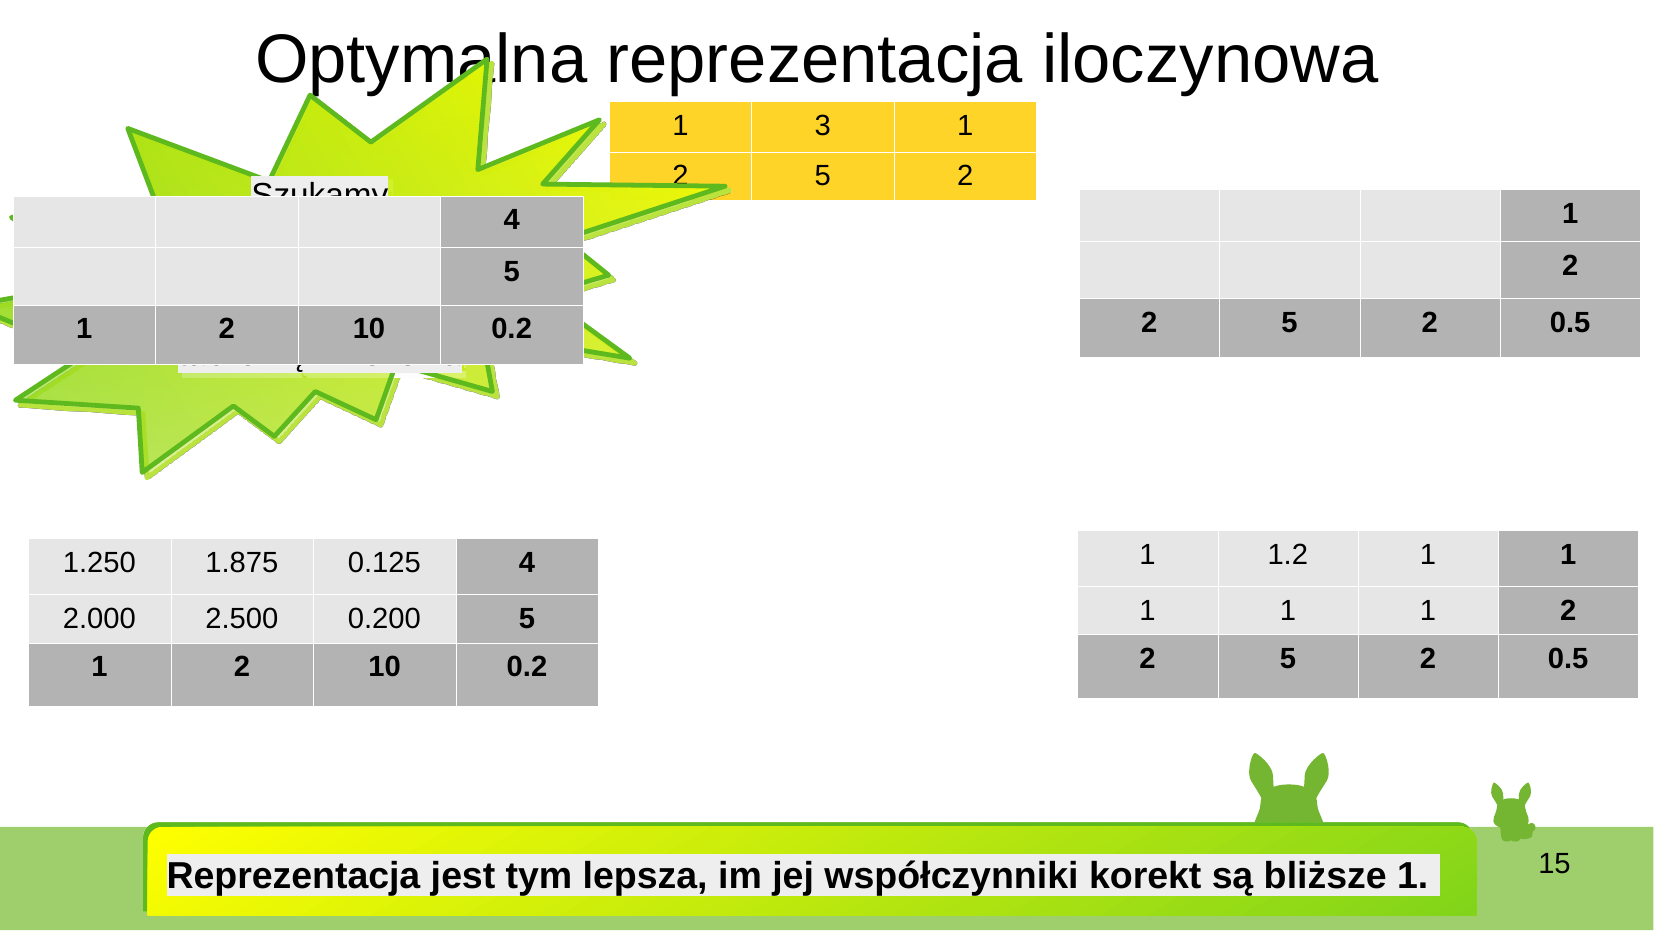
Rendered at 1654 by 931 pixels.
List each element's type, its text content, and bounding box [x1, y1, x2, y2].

table_cell 0.5 [1499, 635, 1638, 698]
table_cell 5 [441, 248, 583, 305]
table_header [1220, 190, 1360, 241]
text_box Szukamy reprezentacji, która najbardziej przypomina tabliczkę mnożenia [15, 365, 393, 473]
table_cell 2 [610, 153, 751, 200]
table_header 4 [457, 539, 598, 594]
table_cell 2 [1361, 299, 1500, 357]
table_header 1.875 [172, 539, 313, 594]
table_header [14, 197, 155, 247]
table_header 0.125 [314, 539, 456, 594]
table_header 1.250 [29, 539, 171, 594]
table_cell 2 [172, 644, 313, 706]
table_cell 2 [1078, 635, 1218, 698]
table_cell 5 [1219, 635, 1358, 698]
table_cell 1 [1359, 587, 1498, 634]
table_cell 1 [29, 644, 171, 706]
table_cell 2 [1359, 635, 1498, 698]
table_cell [1220, 242, 1360, 298]
table_cell [1361, 242, 1500, 298]
table_cell 0.5 [1501, 299, 1640, 357]
table_cell 2.500 [172, 595, 313, 643]
table_cell 10 [314, 644, 456, 706]
table_cell 1 [1078, 587, 1218, 634]
table_header [299, 197, 440, 247]
table_header [1361, 190, 1500, 241]
table_cell 5 [1220, 299, 1360, 357]
table_header 1 [1499, 531, 1638, 586]
table_header 1 [610, 102, 751, 152]
table_header 1 [895, 102, 1036, 152]
table_cell 2 [156, 306, 298, 364]
table_header 1.2 [1219, 531, 1358, 586]
table_cell 5 [752, 153, 894, 200]
text_box Szukamy reprezentacji, która najbardziej przypomina tabliczkę mnożenia [127, 128, 256, 196]
table_cell 0.200 [314, 595, 456, 643]
table_cell 1 [14, 306, 155, 364]
table_cell [156, 248, 298, 305]
table_cell 2 [895, 153, 1036, 200]
table_cell [14, 248, 155, 305]
table_cell 2.000 [29, 595, 171, 643]
text_box Szukamy reprezentacji, która najbardziej przypomina tabliczkę mnożenia [271, 59, 726, 233]
table_cell 2 [1080, 299, 1219, 357]
text_box Szukamy reprezentacji, która najbardziej przypomina tabliczkę mnożenia [584, 324, 630, 359]
table_header [156, 197, 298, 247]
table_cell [299, 248, 440, 305]
table_header 1 [1501, 190, 1640, 241]
table_cell 0.2 [457, 644, 598, 706]
table_header [1080, 190, 1219, 241]
table_header 4 [441, 197, 583, 247]
text_box Reprezentacja jest tym lepsza, im jej współczynniki korekt są bliższe 1. [147, 826, 1477, 916]
table_header 1 [1078, 531, 1218, 586]
table_cell 5 [457, 595, 598, 643]
table_header 3 [752, 102, 894, 152]
table_cell [1080, 242, 1219, 298]
table_cell 0.2 [441, 306, 583, 364]
table_cell 1 [1219, 587, 1358, 634]
table_cell 2 [1501, 242, 1640, 298]
title Optymalna reprezentacja iloczynowa [88, 20, 1565, 98]
table_cell 2 [1499, 587, 1638, 634]
table_header 1 [1359, 531, 1498, 586]
text_box Szukamy reprezentacji, która najbardziej przypomina tabliczkę mnożenia [427, 365, 493, 392]
table_cell 10 [299, 306, 440, 364]
